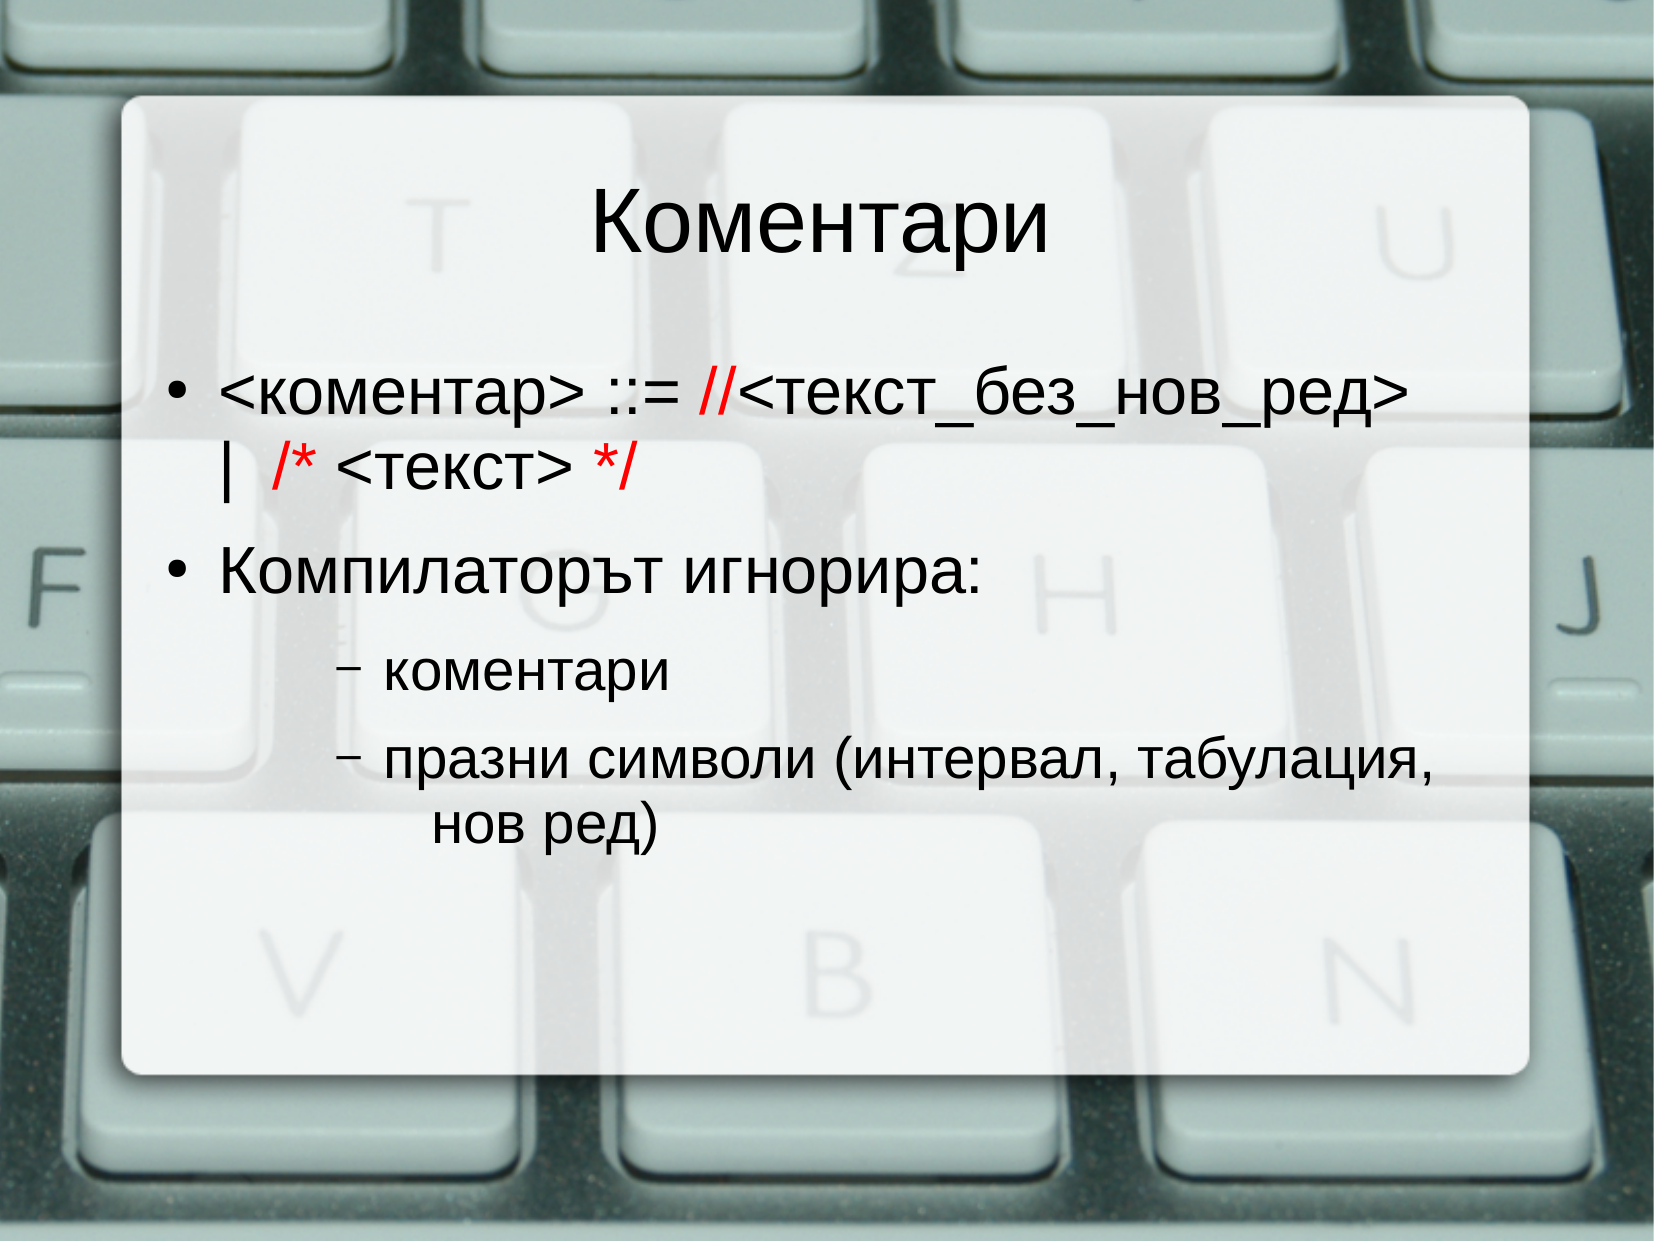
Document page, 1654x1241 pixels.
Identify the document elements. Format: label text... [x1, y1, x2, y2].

list <коментар> ::= //<текст_без_нов_ред> | /* <текст> */ Компилаторът игнорира: коментари празни символи (интервал, табулация, нов ред) [147, 354, 1506, 1074]
picture [0, 0, 1654, 1241]
title Коментари [135, 117, 1506, 325]
